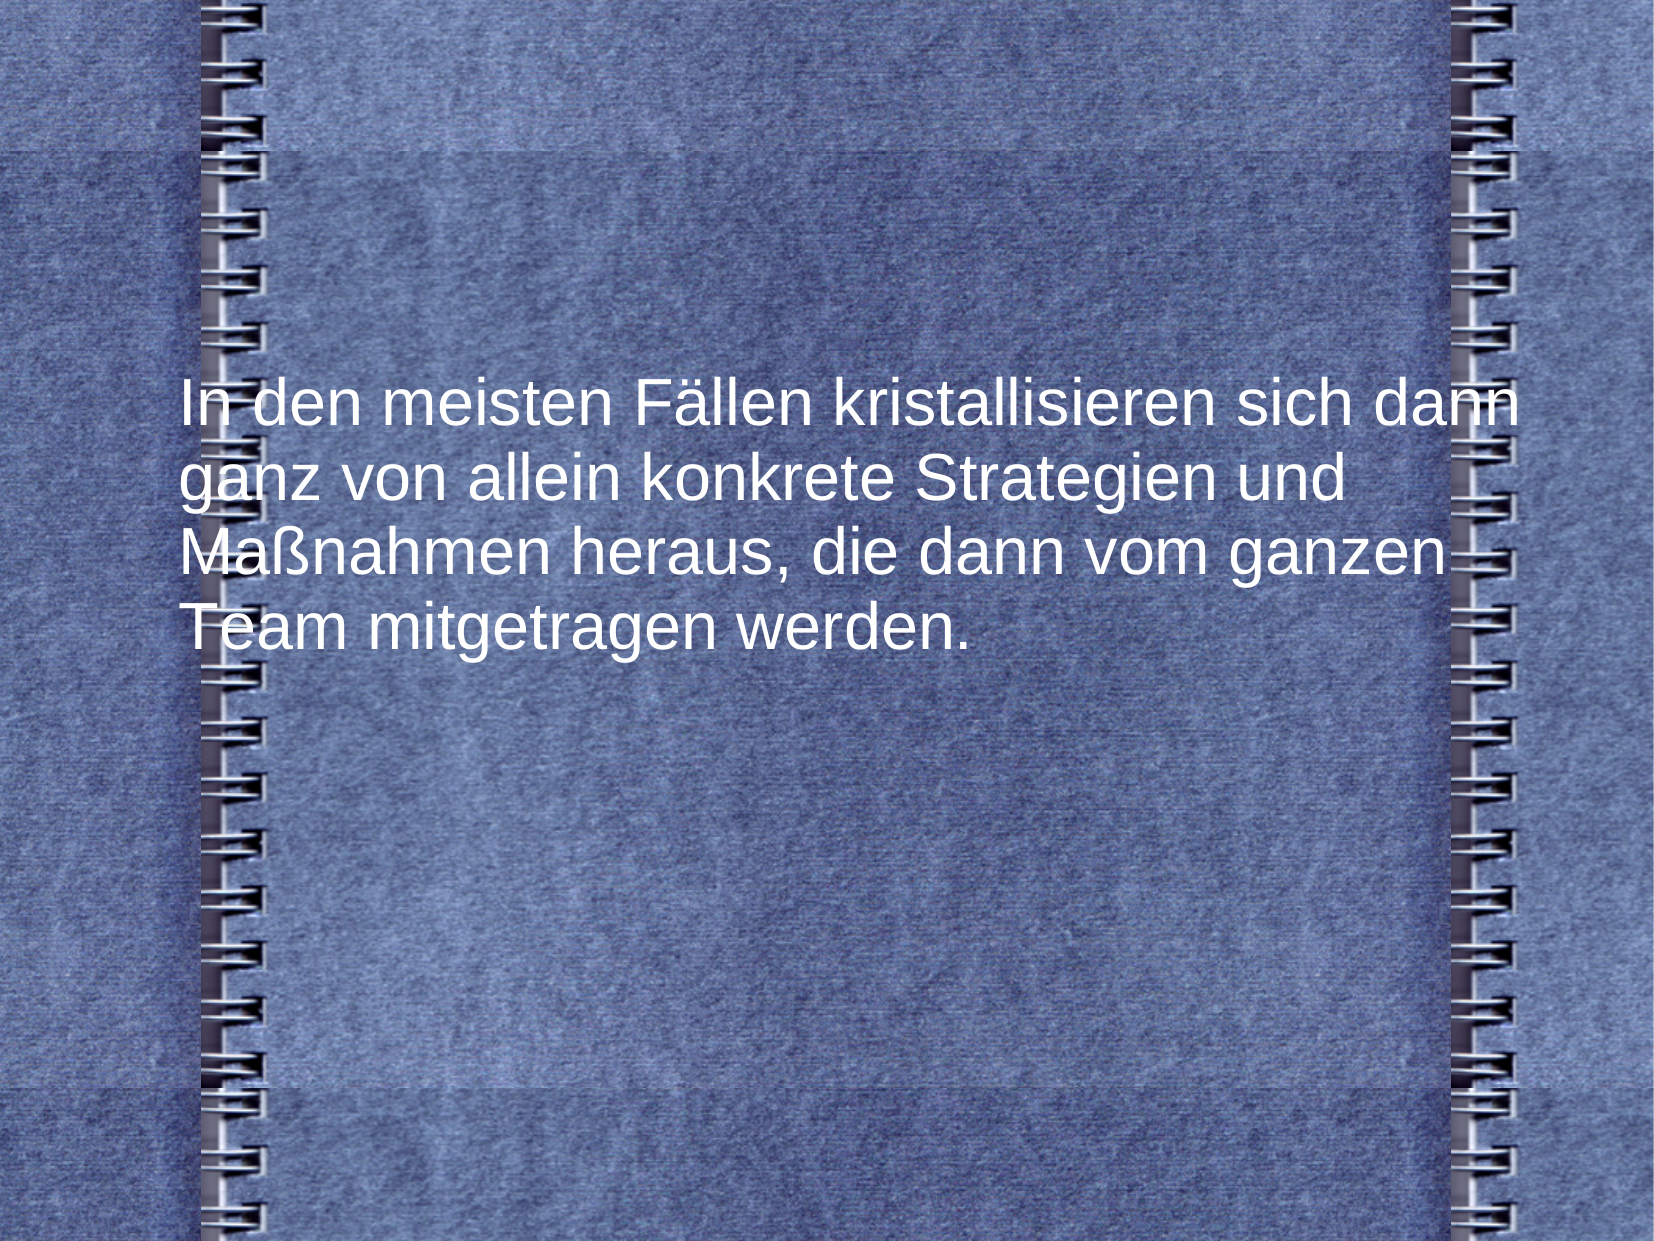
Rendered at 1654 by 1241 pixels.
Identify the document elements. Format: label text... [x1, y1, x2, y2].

list In den meisten Fällen kristallisieren sich dann ganz von allein konkrete Strategien und Maßnahmen heraus, die dann vom ganzen Team mitgetragen werden. [178, 364, 1570, 1147]
picture [0, 0, 1654, 1241]
